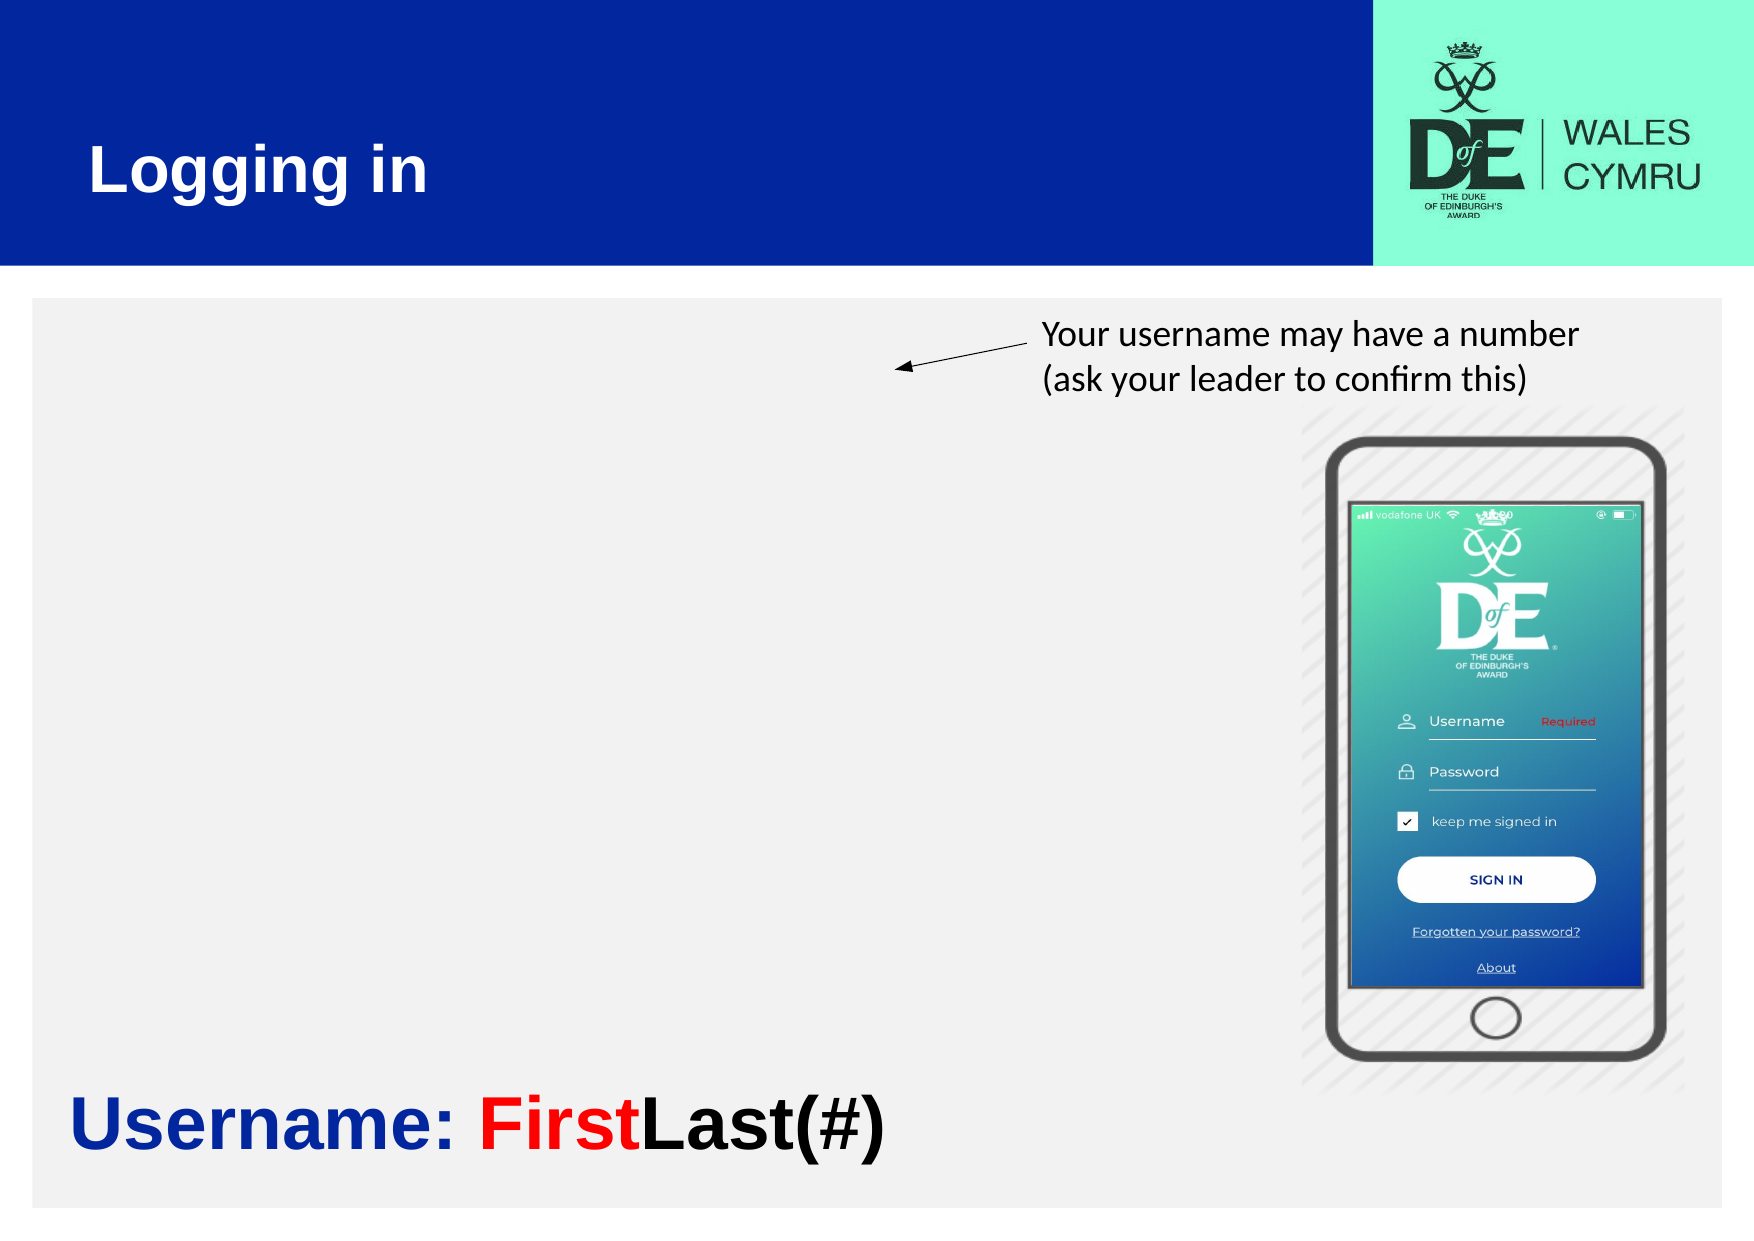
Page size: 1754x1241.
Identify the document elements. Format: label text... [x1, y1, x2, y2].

text_box Username: FirstLast(#) Password: Your D.O.B in the below format ddmmyyyy Example: if born on 1st January 2001 Password will be 01012001 [69, 1085, 1518, 1167]
title Logging in [0, 0, 1374, 266]
picture [1301, 402, 1685, 1096]
text_box Your username may have a number (ask your leader to confirm this) [1026, 301, 1602, 408]
